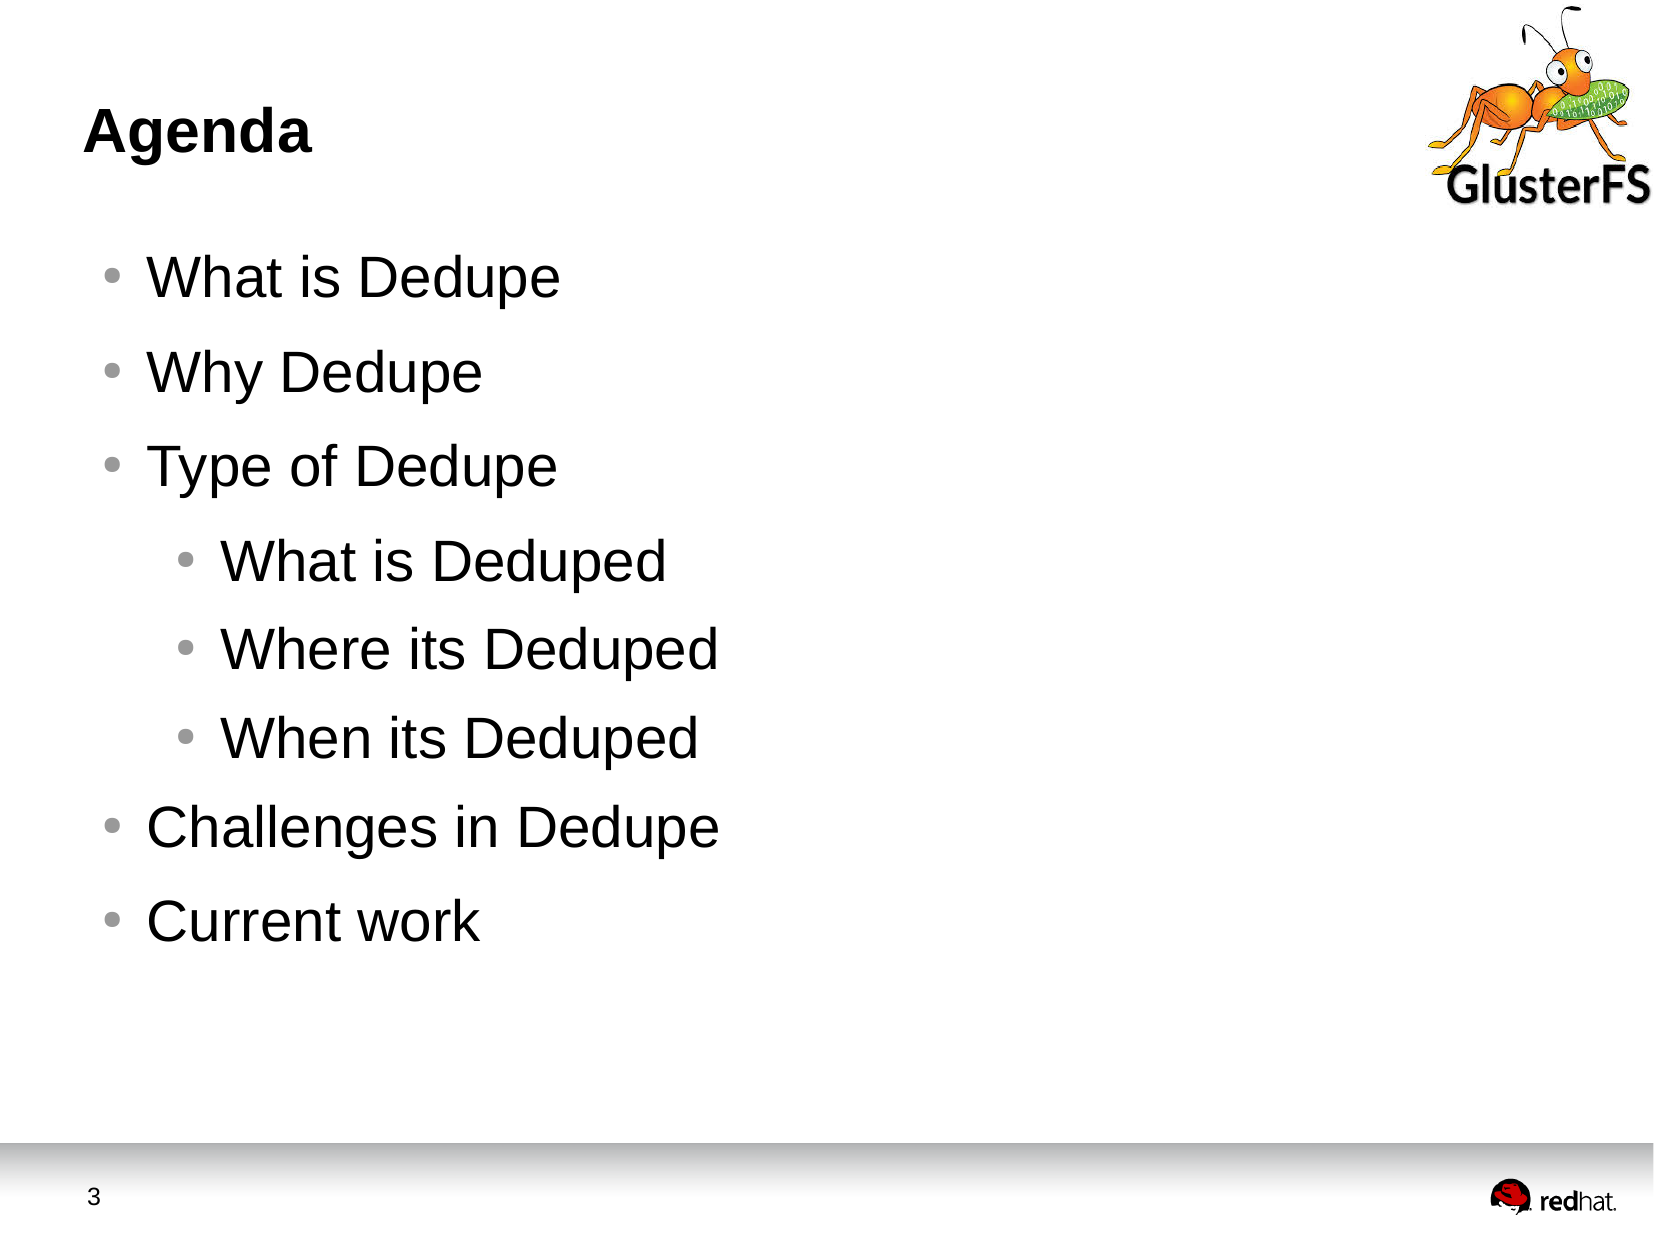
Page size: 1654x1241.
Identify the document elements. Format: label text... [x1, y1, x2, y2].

picture [0, 1143, 1654, 1241]
picture [1425, 4, 1653, 208]
list What is Dedupe Why Dedupe Type of Dedupe What is Deduped Where its Deduped When its Deduped Challenges in Dedupe Current work [86, 244, 1576, 1039]
title Agenda [82, 37, 1426, 226]
